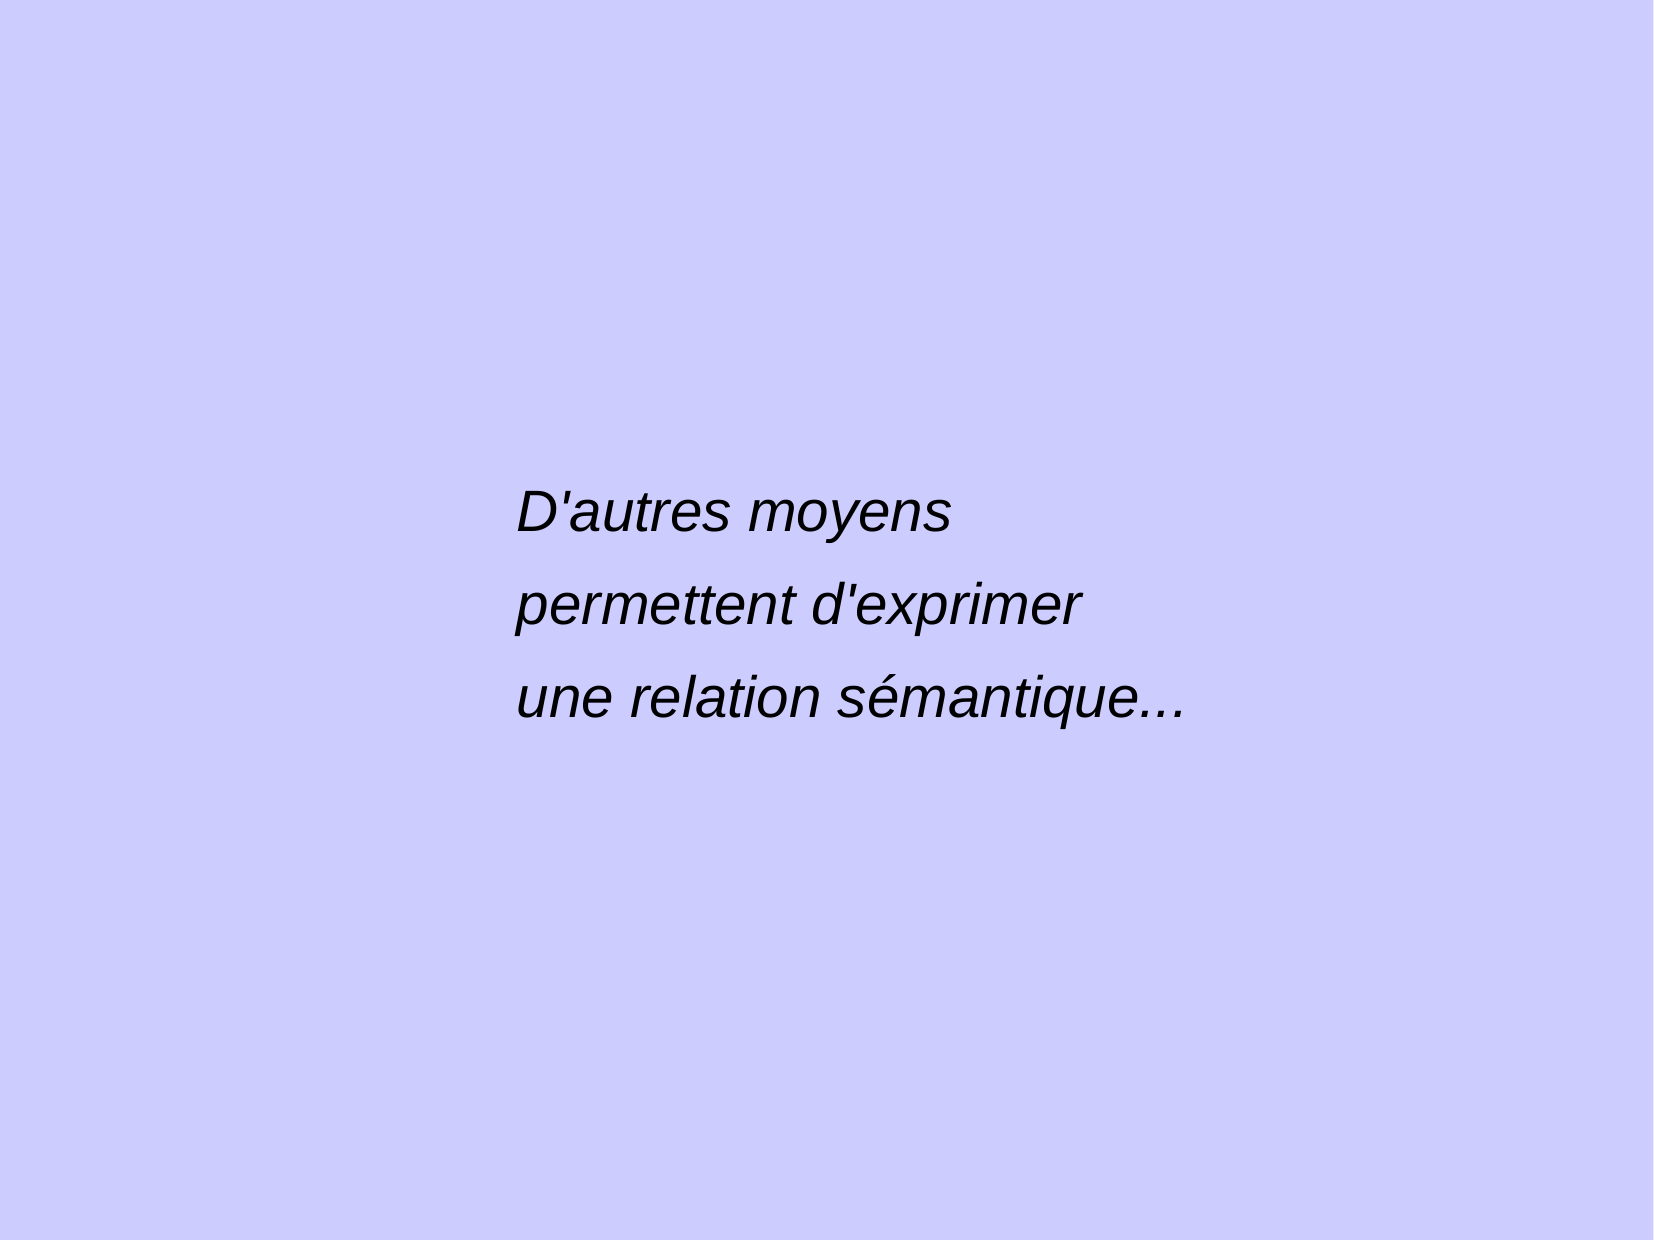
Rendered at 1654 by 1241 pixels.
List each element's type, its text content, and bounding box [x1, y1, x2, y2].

text_box D'autres moyens permettent d'exprimer une relation sémantique... [502, 442, 1270, 798]
